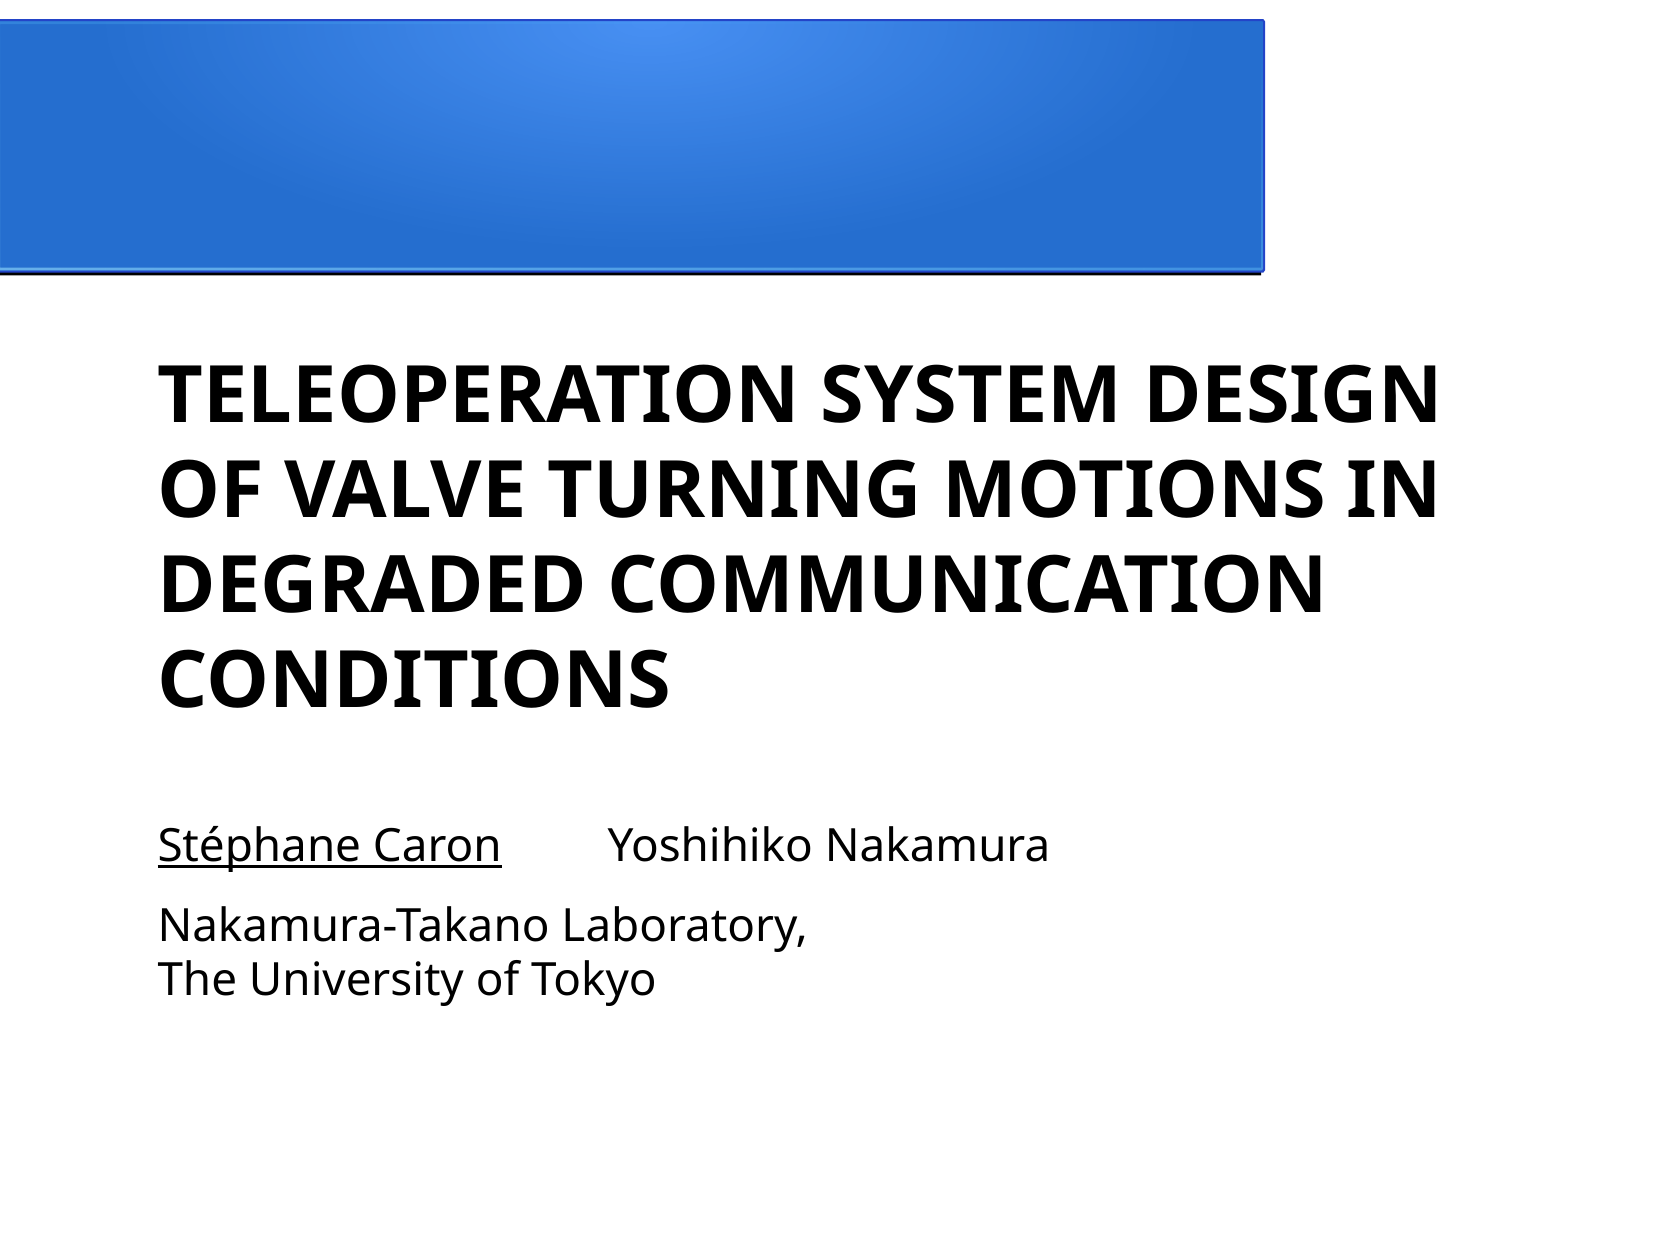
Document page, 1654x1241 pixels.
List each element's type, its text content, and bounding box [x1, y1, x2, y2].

title Teleoperation System Design of Valve Turning Motions in Degraded Communication Conditions [142, 258, 1539, 808]
subtitle Stéphane Caron Yoshihiko Nakamura Nakamura-Takano Laboratory, The University of Tokyo [142, 807, 1195, 1059]
